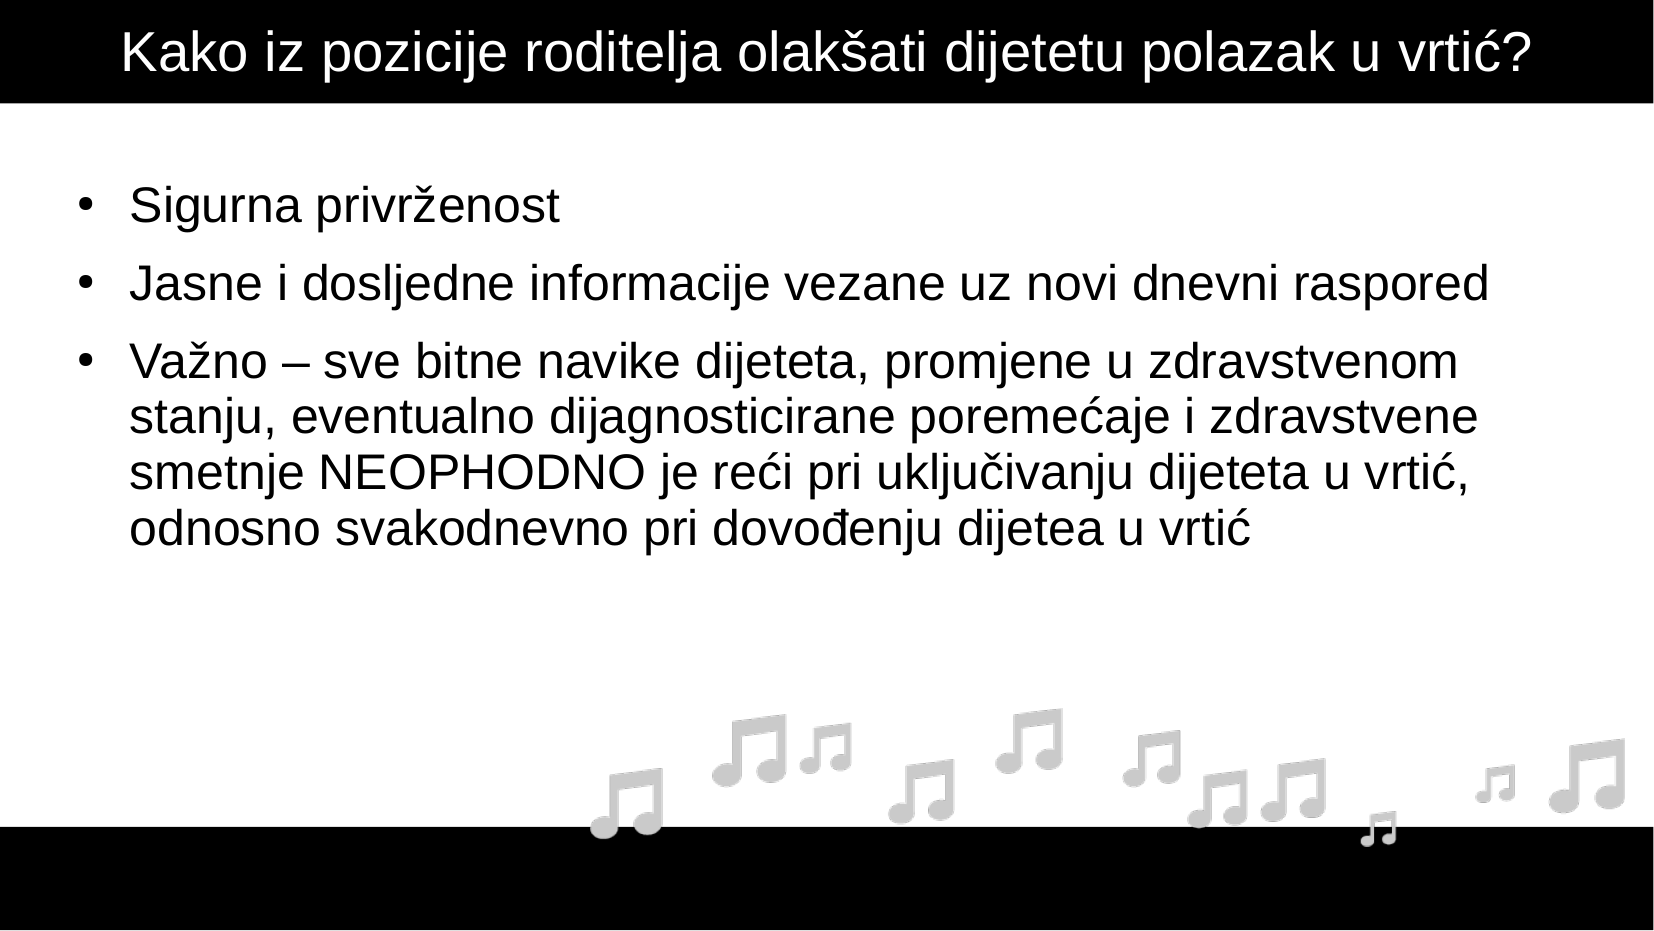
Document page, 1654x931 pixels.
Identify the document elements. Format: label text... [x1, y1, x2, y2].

title Kako iz pozicije roditelja olakšati dijetetu polazak u vrtić? [59, 6, 1595, 98]
list Sigurna privrženost Jasne i dosljedne informacije vezane uz novi dnevni raspored Važno – sve bitne navike dijeteta, promjene u zdravstvenom stanju, eventualno dijagnosticirane poremećaje i zdravstvene smetnje NEOPHODNO je reći pri uključivanju dijeteta u vrtić, odnosno svakodnevno pri dovođenju dijetea u vrtić [59, 177, 1595, 768]
